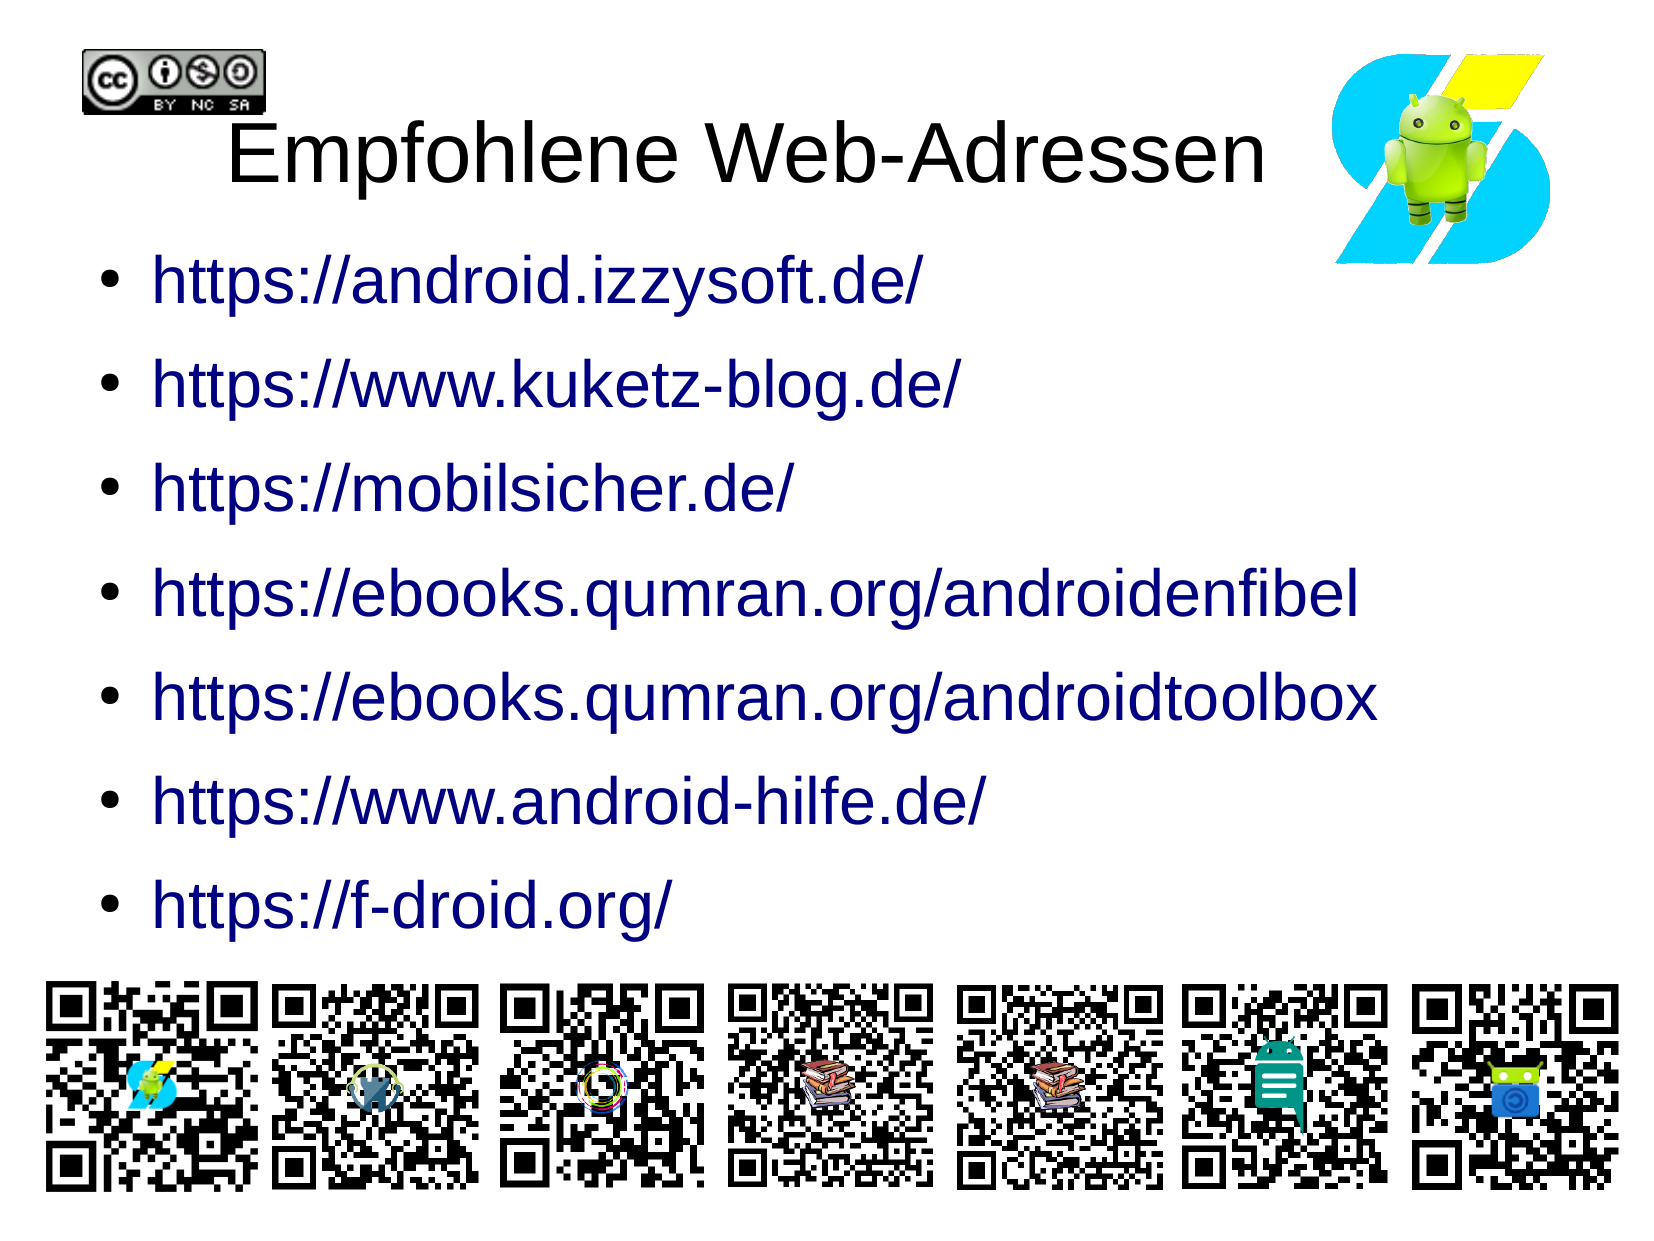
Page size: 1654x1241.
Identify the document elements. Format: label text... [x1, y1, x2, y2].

title Empfohlene Web-Adressen [82, 49, 1560, 242]
picture [1408, 980, 1622, 1199]
picture [268, 980, 482, 1196]
picture [953, 980, 1167, 1196]
list https://android.izzysoft.de/ https://www.kuketz-blog.de/ https://mobilsicher.de/ https://ebooks.qumran.org/androidenfibel https://ebooks.qumran.org/androidtoolbox https://www.android-hilfe.de/ https://f-droid.org/ [80, 242, 1569, 1158]
picture [496, 980, 709, 1195]
picture [1178, 980, 1391, 1198]
picture [45, 980, 259, 1193]
picture [723, 980, 937, 1193]
